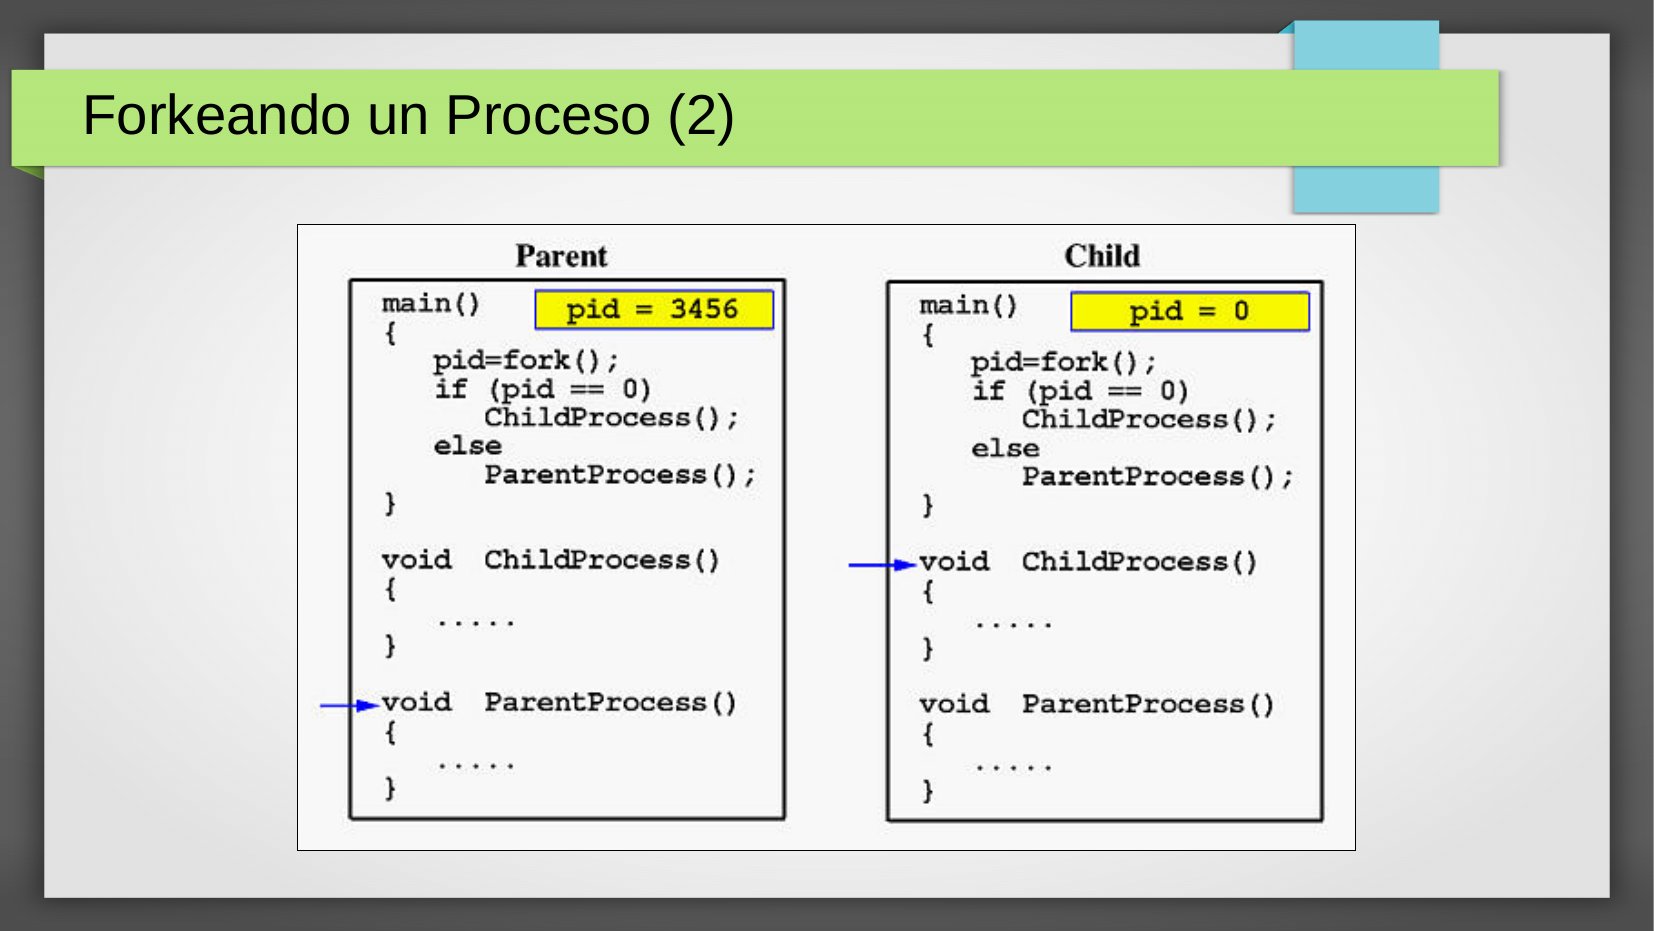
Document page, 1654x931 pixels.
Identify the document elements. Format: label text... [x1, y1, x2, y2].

picture [0, 0, 1654, 931]
title Forkeando un Proceso (2) [82, 70, 1264, 160]
